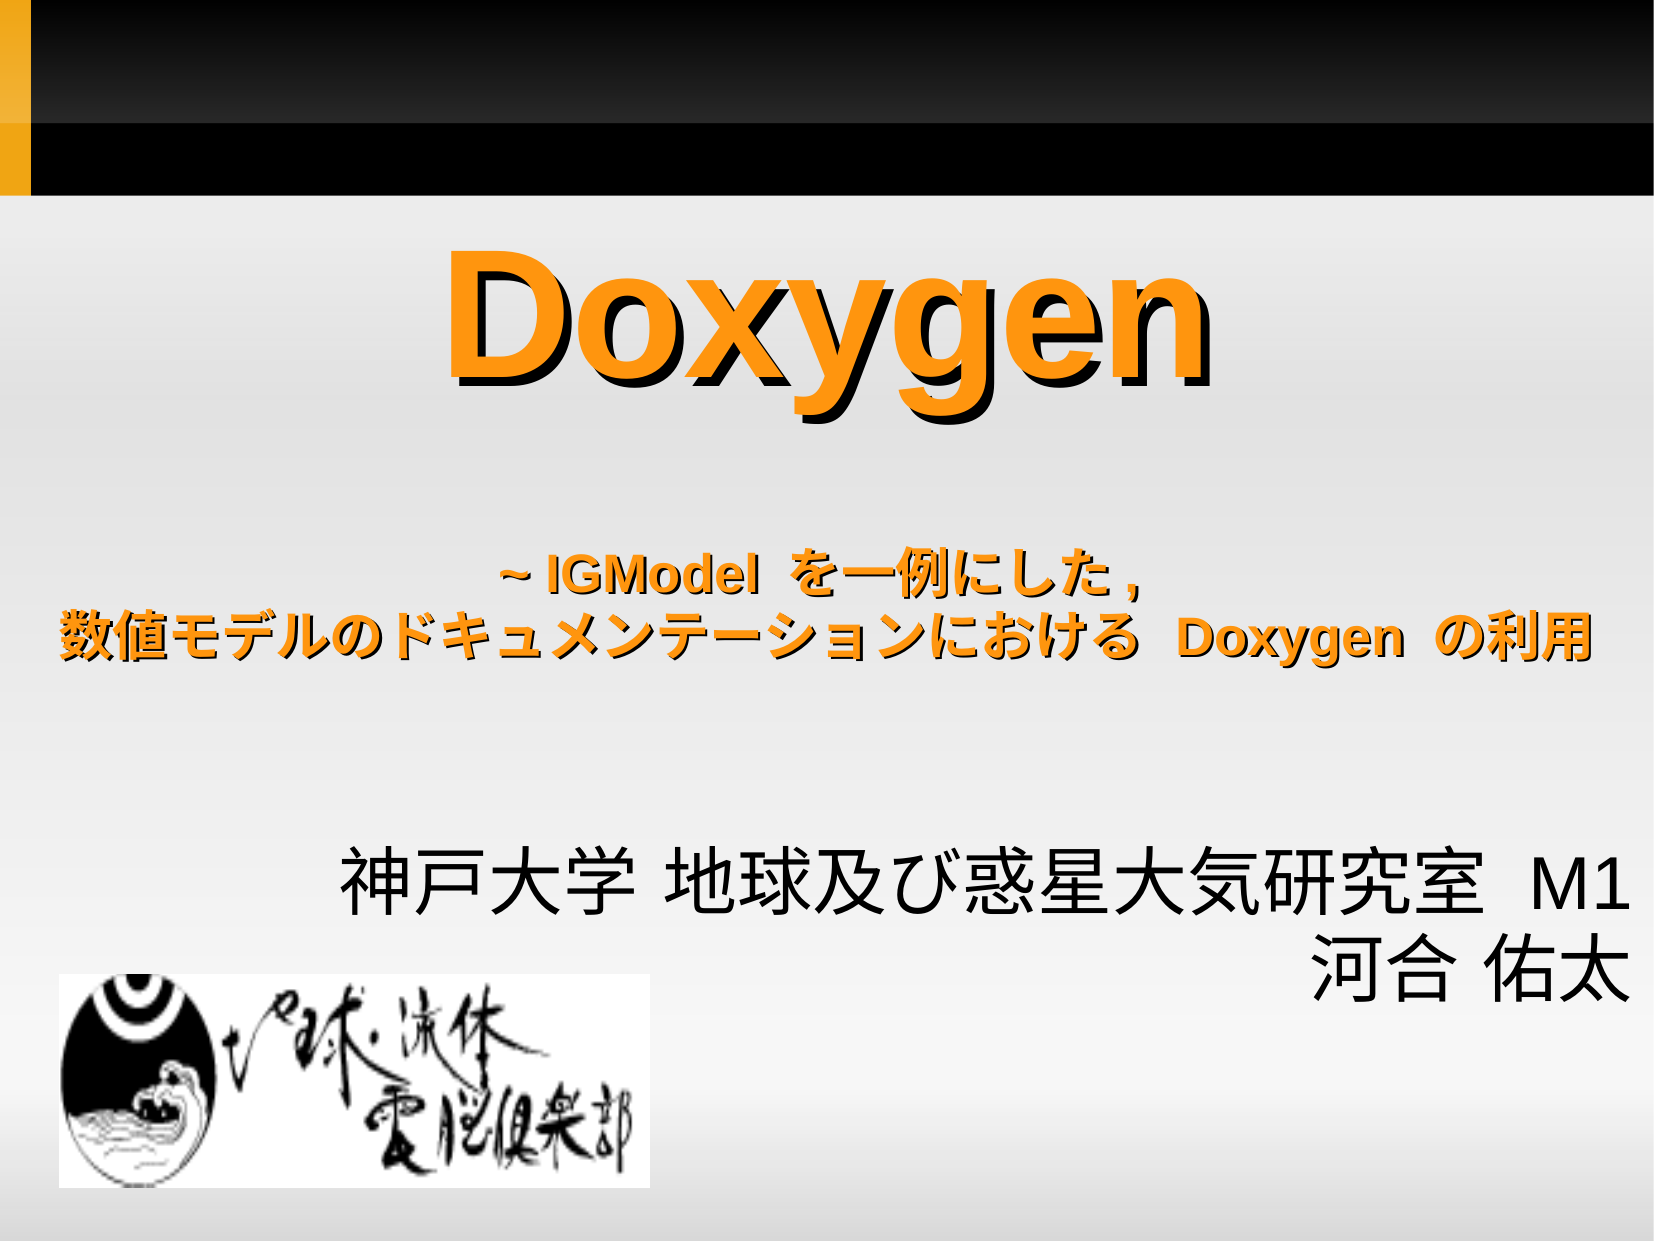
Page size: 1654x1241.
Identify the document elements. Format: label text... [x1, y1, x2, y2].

text_box 神戸大学 地球及び惑星大気研究室 M1 河合 佑太 [289, 832, 1648, 1023]
subtitle Doxygen ~ IGModel を一例にした, 数値モデルのドキュメンテーションにおける Doxygen の利用 [29, 70, 1625, 810]
picture [0, 0, 1654, 1241]
